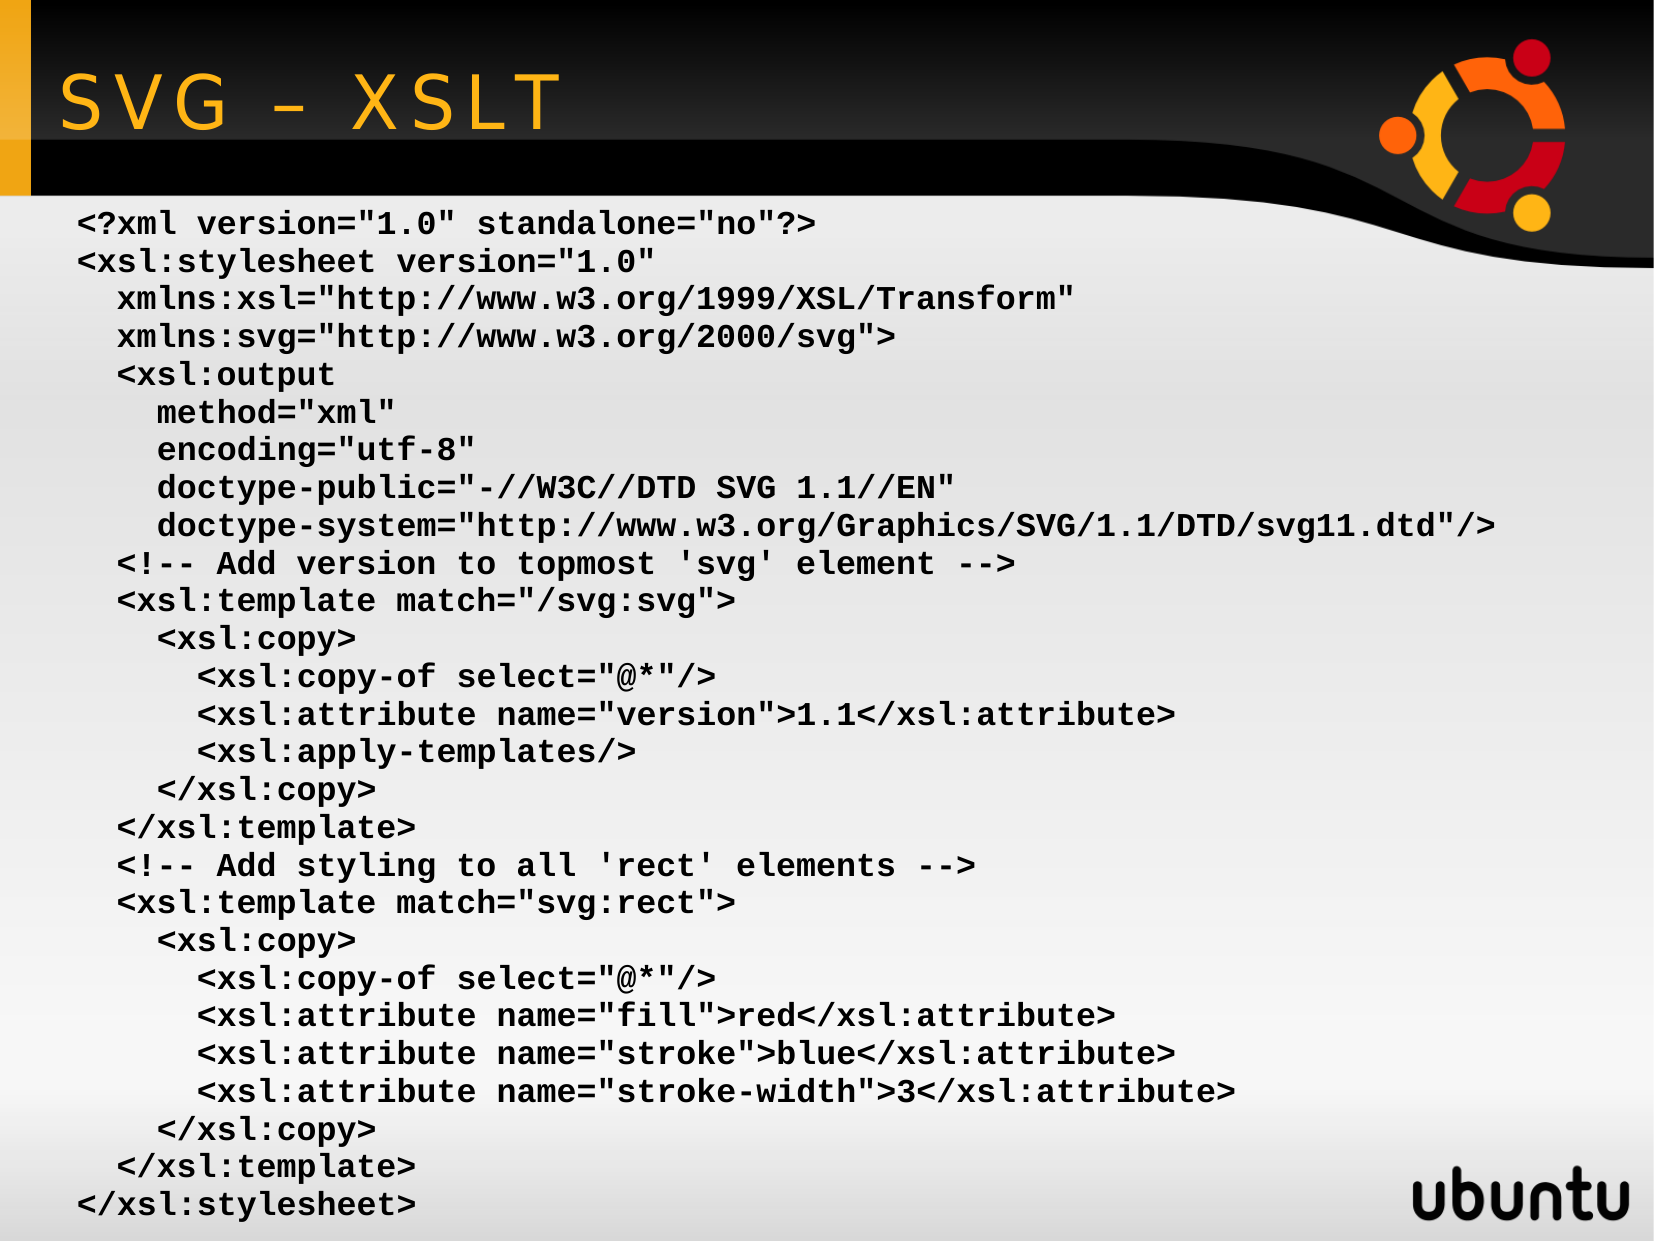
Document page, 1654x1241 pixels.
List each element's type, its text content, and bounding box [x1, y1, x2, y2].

list <?xml version="1.0" standalone="no"?> <xsl:stylesheet version="1.0" xmlns:xsl="http://www.w3.org/1999/XSL/Transform" xmlns:svg="http://www.w3.org/2000/svg"> <xsl:output method="xml" encoding="utf-8" doctype-public="-//W3C//DTD SVG 1.1//EN" doctype-system="http://www.w3.org/Graphics/SVG/1.1/DTD/svg11.dtd"/> <!-- Add version to topmost 'svg' element --> <xsl:template match="/svg:svg"> <xsl:copy> <xsl:copy-of select="@*"/> <xsl:attribute name="version">1.1</xsl:attribute> <xsl:apply-templates/> </xsl:copy> </xsl:template> <!-- Add styling to all 'rect' elements --> <xsl:template match="svg:rect"> <xsl:copy> <xsl:copy-of select="@*"/> <xsl:attribute name="fill">red</xsl:attribute> <xsl:attribute name="stroke">blue</xsl:attribute> <xsl:attribute name="stroke-width">3</xsl:attribute> </xsl:copy> </xsl:template> </xsl:stylesheet> [59, 206, 1548, 1226]
title SVG – XSLT [59, 29, 1270, 178]
picture [0, 0, 1654, 1241]
